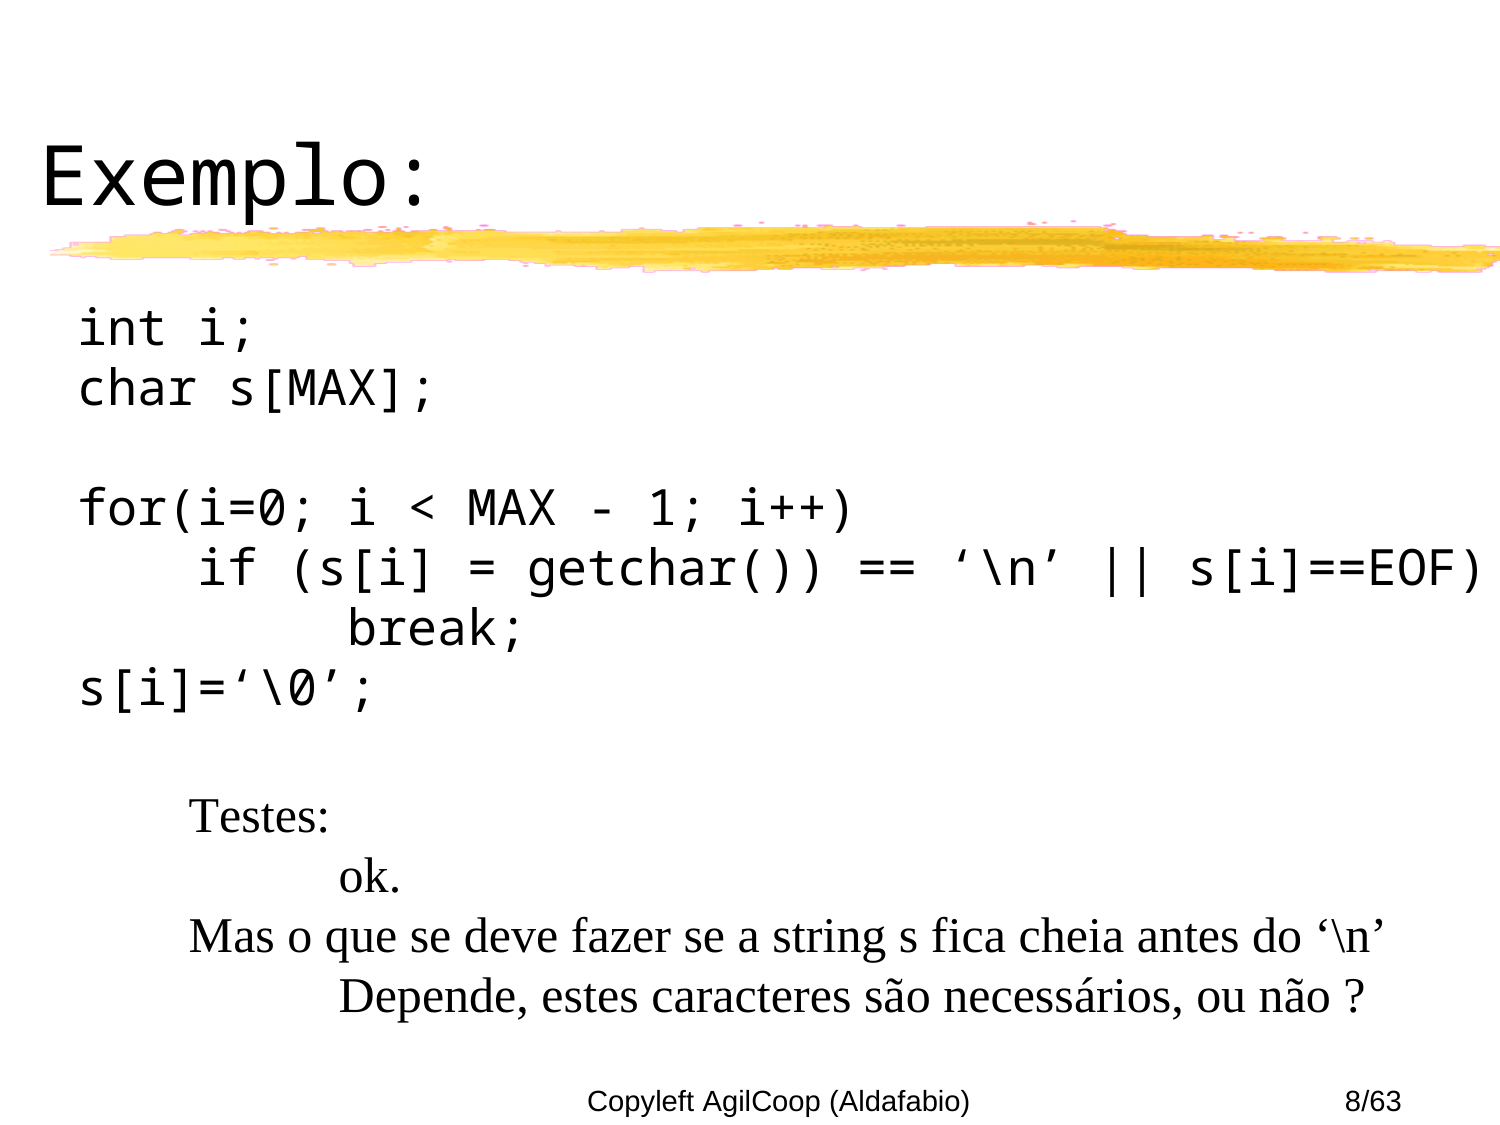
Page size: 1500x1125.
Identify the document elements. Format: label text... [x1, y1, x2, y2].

text_box Testes: ok. Mas o que se deve fazer se a string s fica cheia antes do ‘\n’ Depende, estes caracteres são necessários, ou não ? [173, 774, 1403, 1031]
title Exemplo: [24, 74, 1488, 238]
picture [50, 215, 1500, 284]
text_box int i; char s[MAX]; for(i=0; i < MAX - 1; i++) if (s[i] = getchar()) == ‘\n’ || s[i]==EOF) break; s[i]=‘\0’; [62, 287, 1500, 723]
